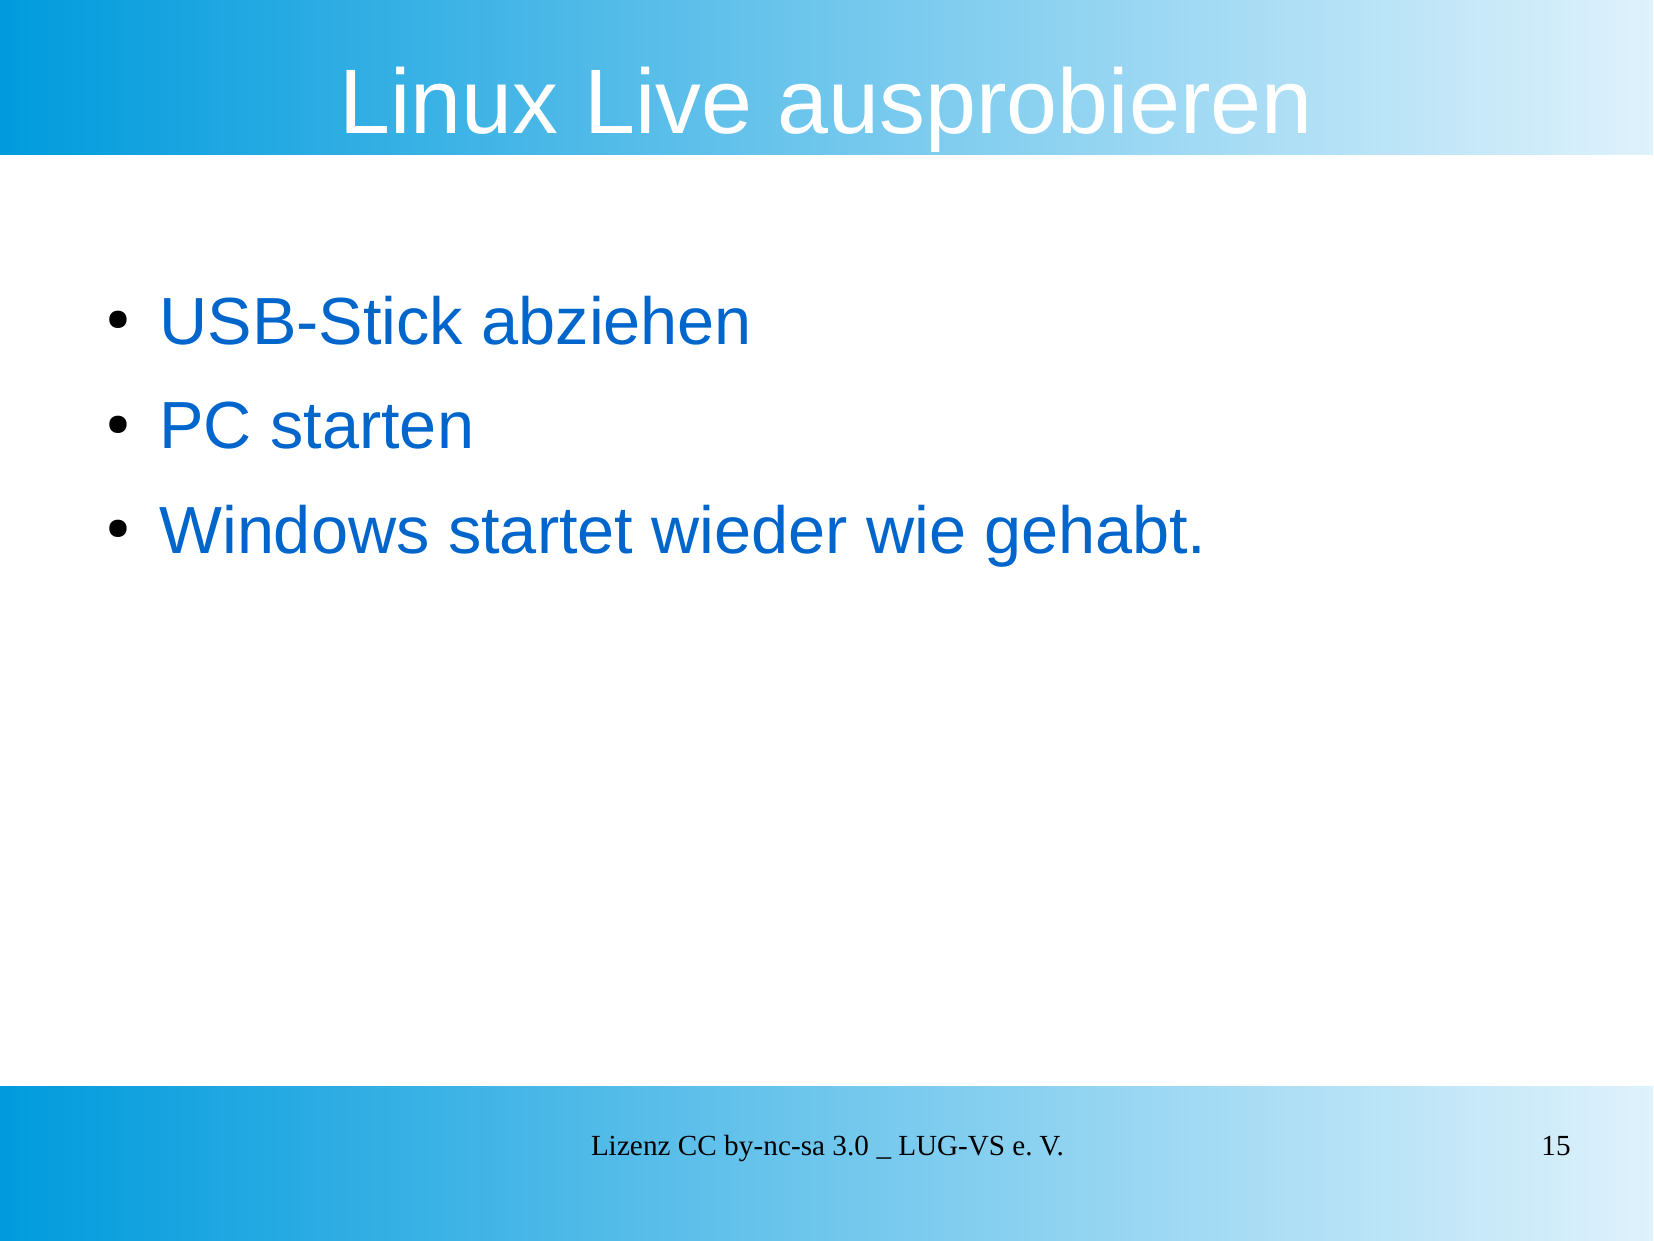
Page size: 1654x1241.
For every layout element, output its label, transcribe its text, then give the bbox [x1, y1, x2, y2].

title Linux Live ausprobieren [82, 49, 1571, 155]
list USB-Stick abziehen PC starten Windows startet wieder wie gehabt. [88, 284, 1577, 1004]
